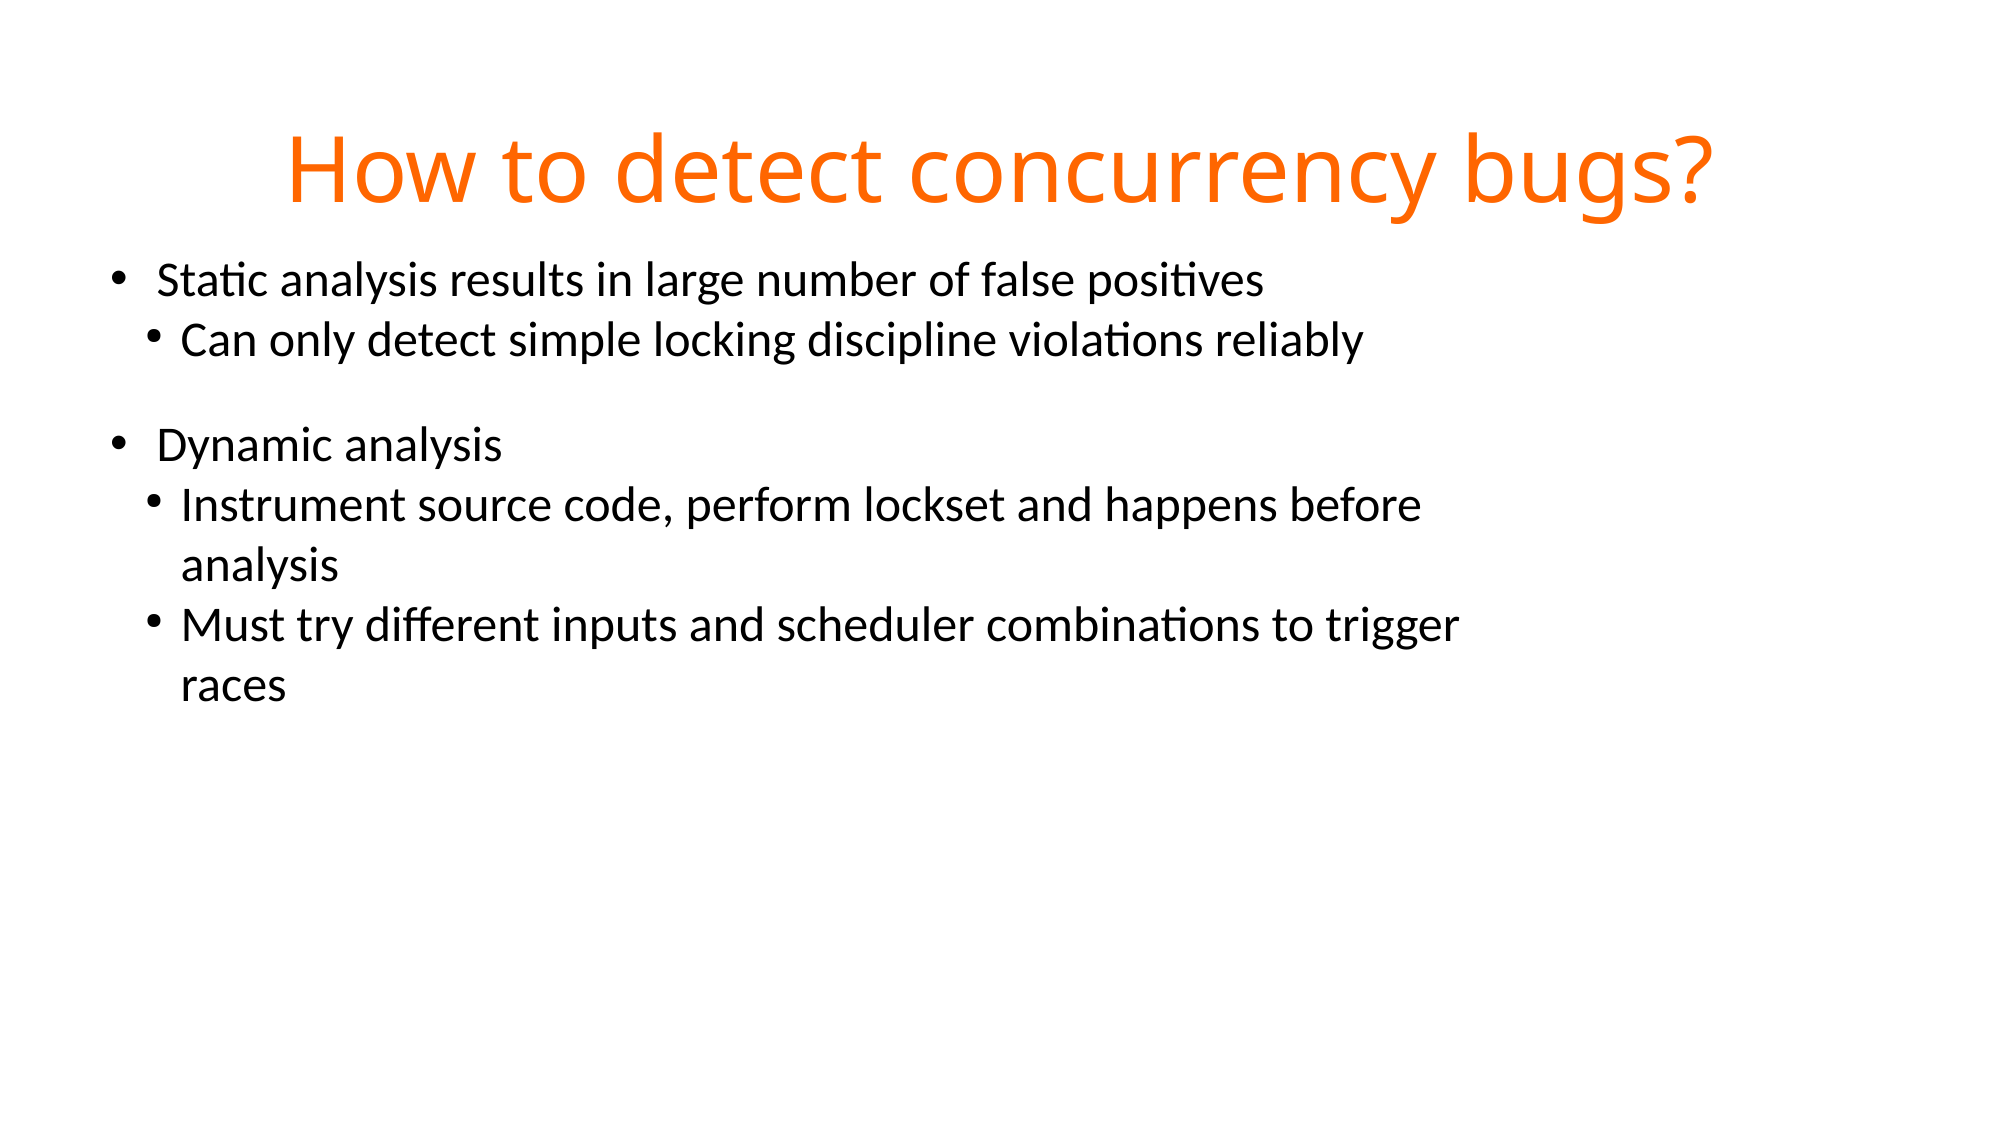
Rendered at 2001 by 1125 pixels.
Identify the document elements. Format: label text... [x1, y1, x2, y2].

title How to detect concurrency bugs? [137, 59, 1863, 278]
text_box Static analysis results in large number of false positives Can only detect simple locking discipline violations reliably Dynamic analysis Instrument source code, perform lockset and happens before analysis Must try different inputs and scheduler combinations to trigger races [95, 239, 1593, 830]
